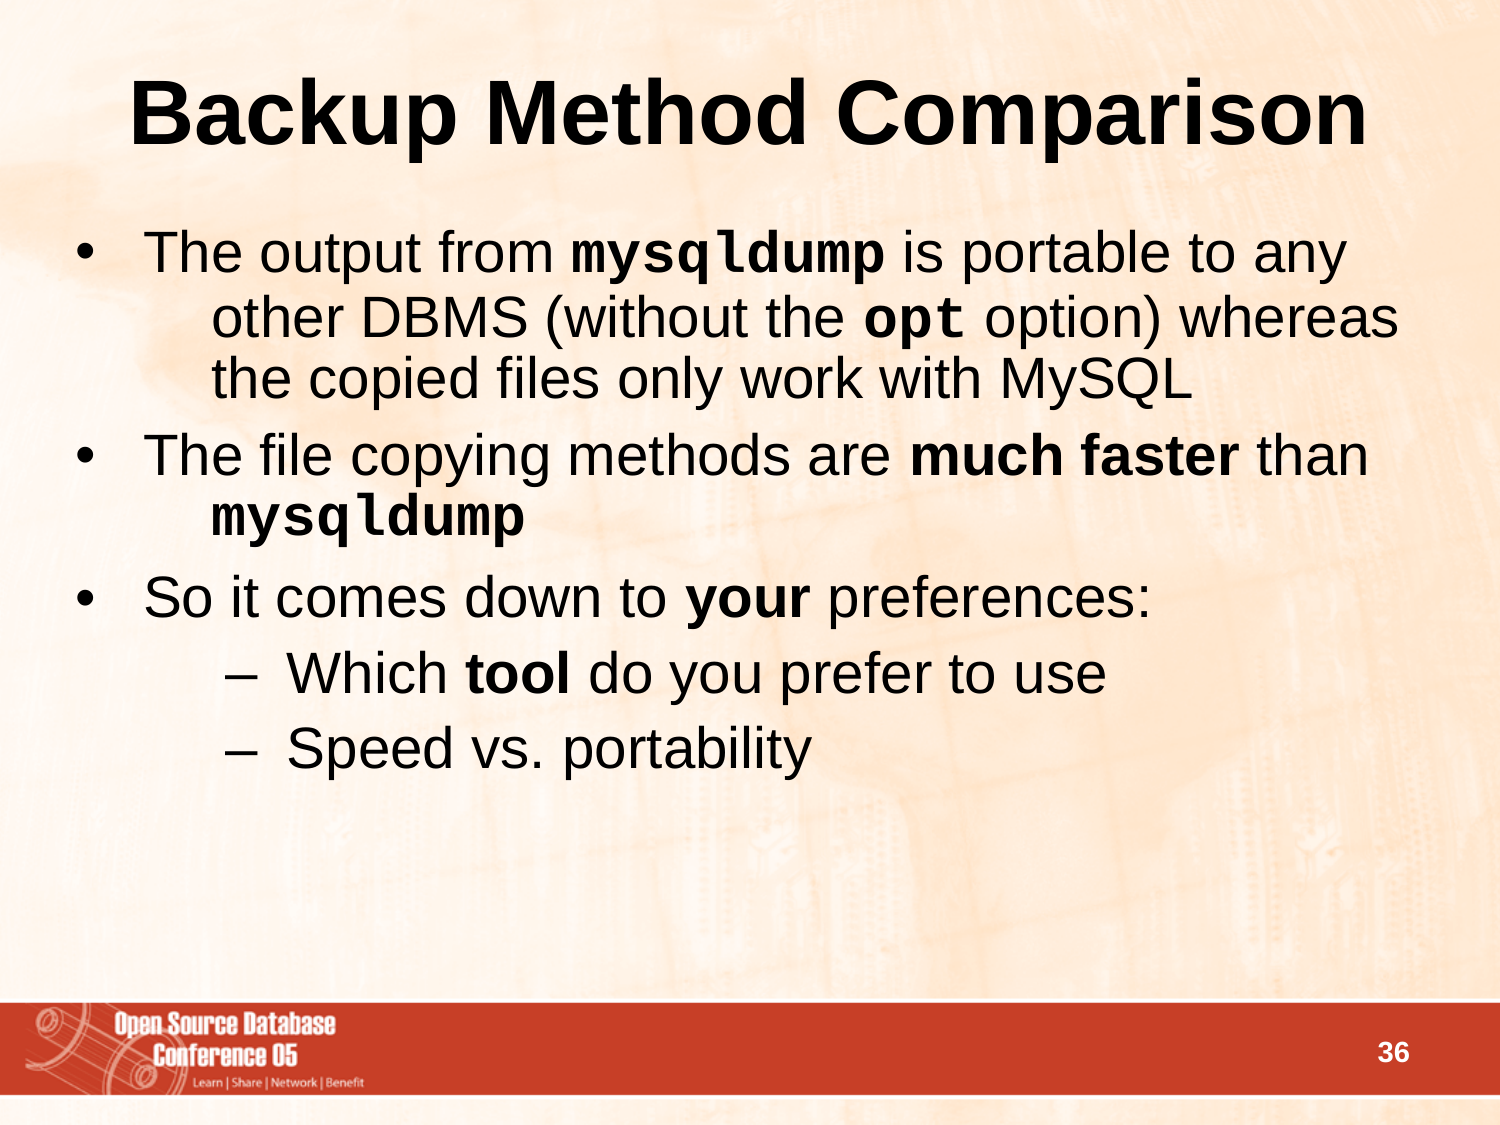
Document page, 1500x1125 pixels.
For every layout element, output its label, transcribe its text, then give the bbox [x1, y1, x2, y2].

title Backup Method Comparison [75, 18, 1426, 207]
picture [0, 0, 1500, 1125]
list The output from mysqldump is portable to any other DBMS (without the ­­opt option) whereas the copied files only work with MySQL The file copying methods are much faster than mysqldump So it comes down to your preferences: Which tool do you prefer to use Speed vs. portability [75, 220, 1426, 977]
